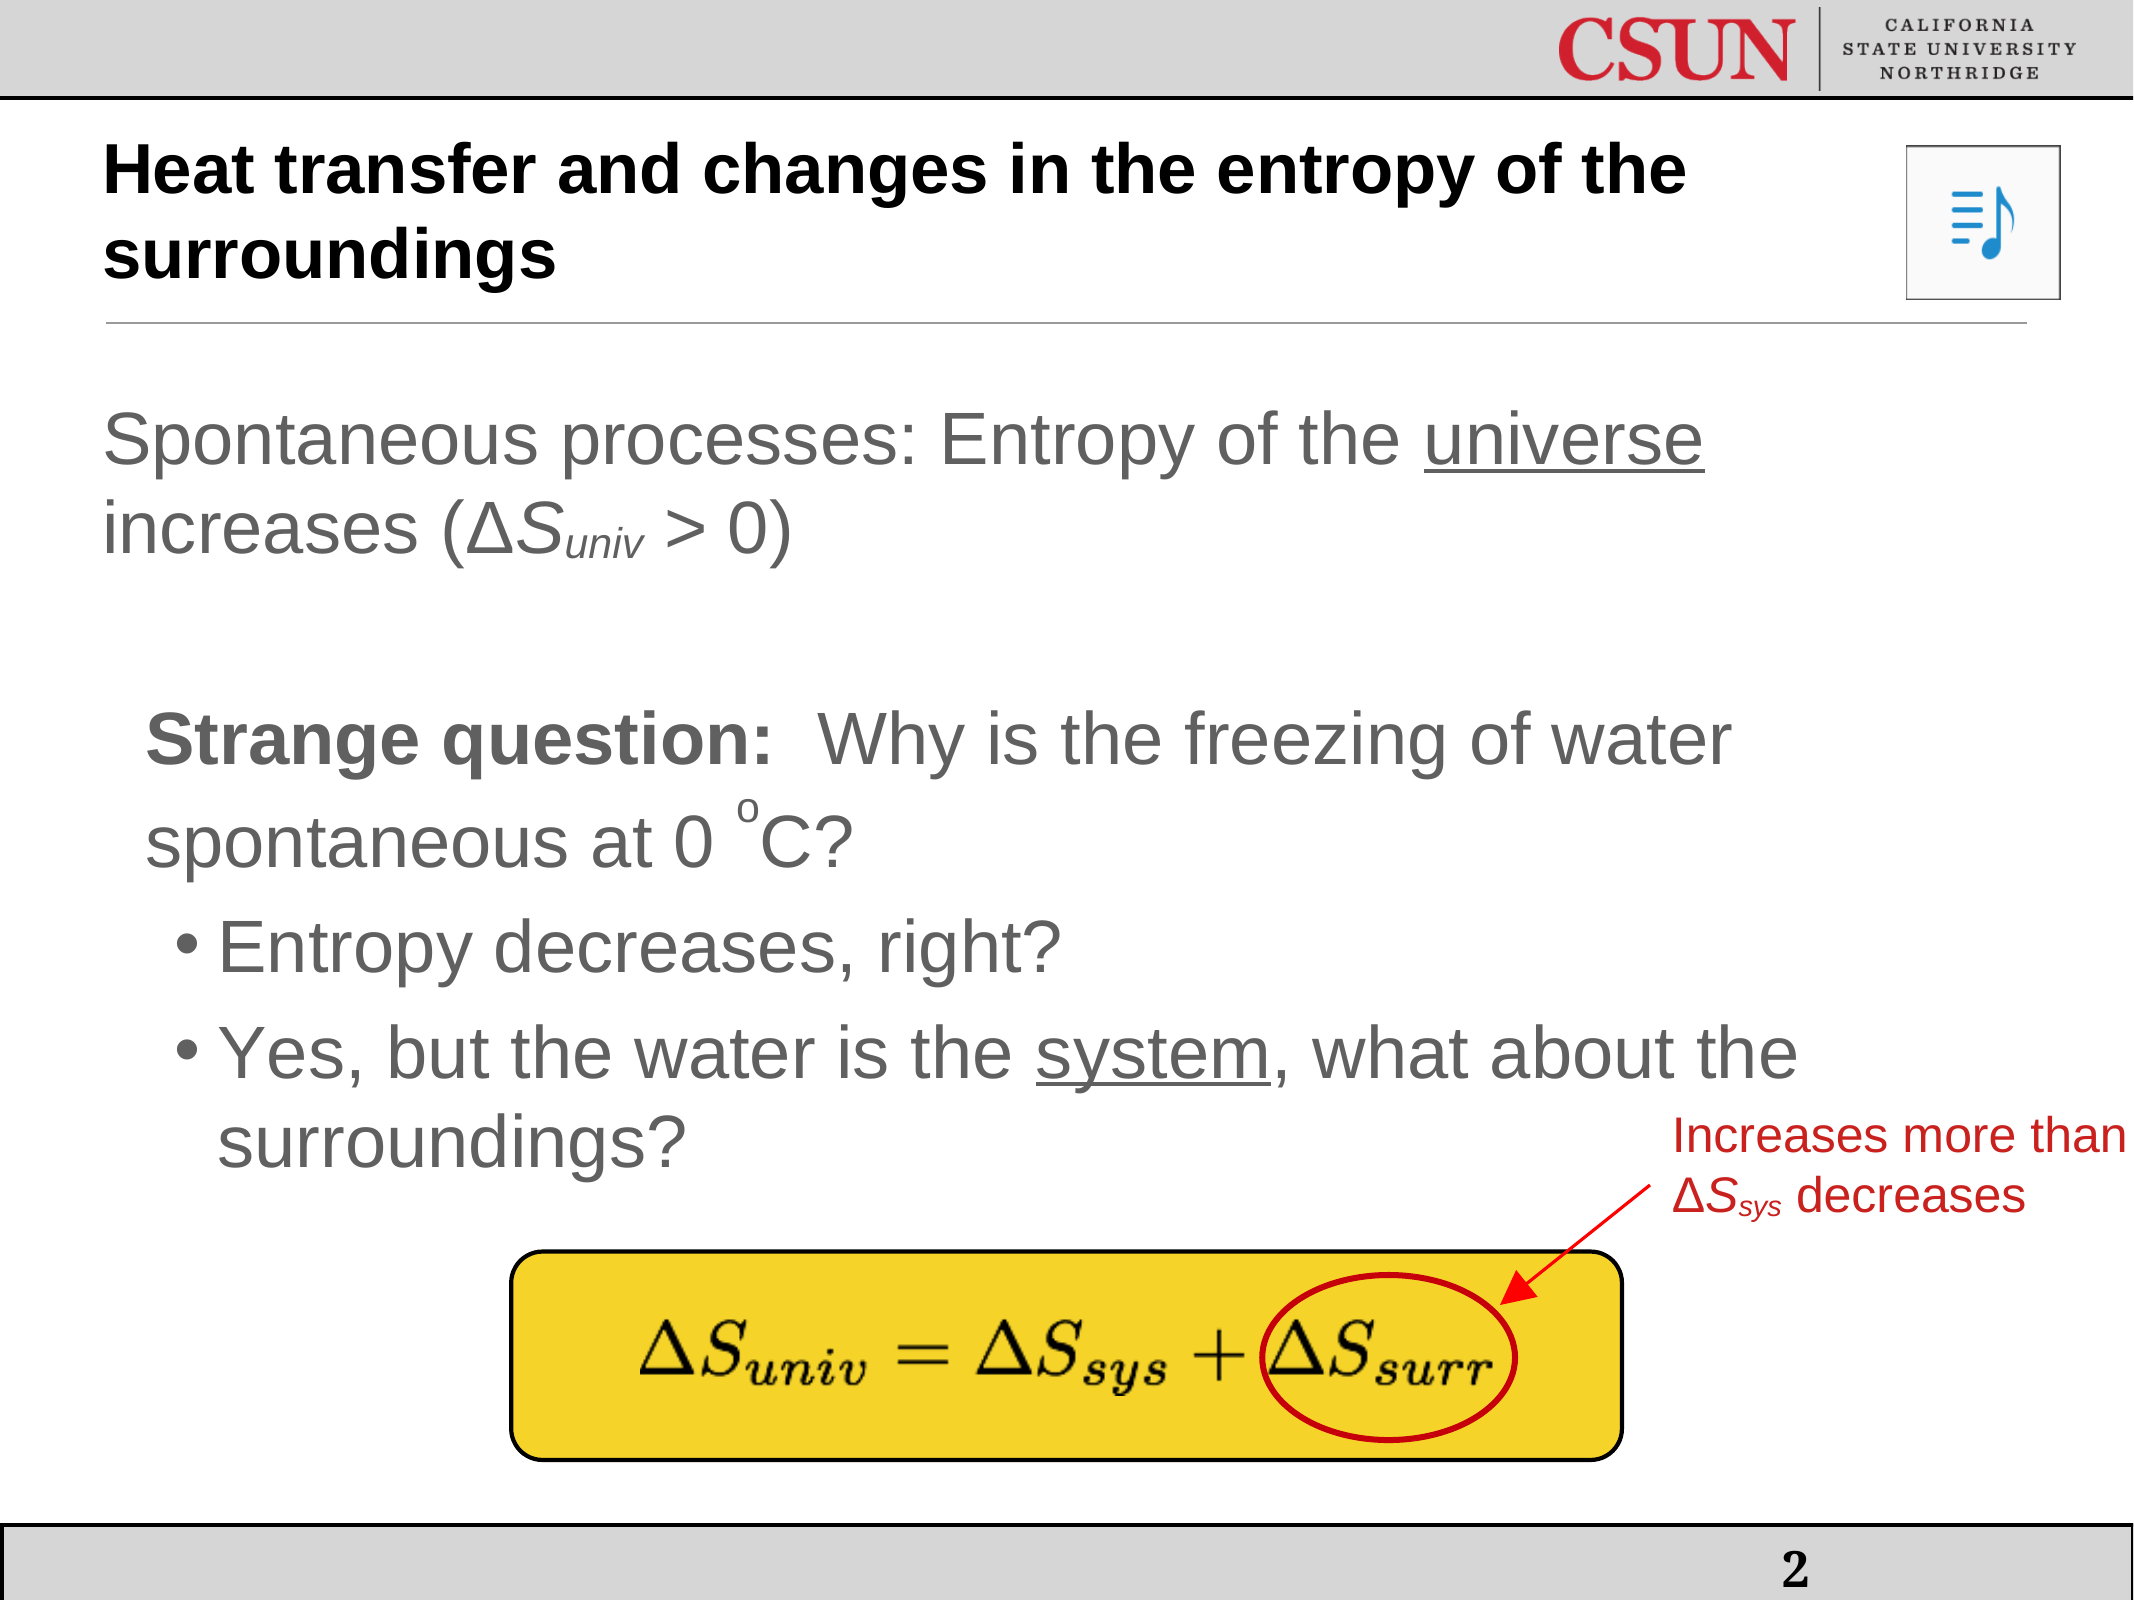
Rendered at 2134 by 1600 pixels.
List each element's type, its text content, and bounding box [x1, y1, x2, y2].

text_box [1905, 144, 2062, 302]
text_box Increases more than ΔSsys decreases [1657, 1095, 2134, 1230]
picture [1559, 7, 2076, 91]
picture [1266, 1318, 1495, 1396]
title Heat transfer and changes in the entropy of the surroundings [93, 121, 2116, 302]
list Spontaneous processes: Entropy of the universe increases (ΔSuniv > 0) Strange question: Why is the freezing of water spontaneous at 0 oC? Entropy decreases, right? Yes, but the water is the system, what about the surroundings? [93, 382, 2040, 1192]
picture [640, 1318, 1273, 1396]
text_box [511, 1251, 1622, 1460]
